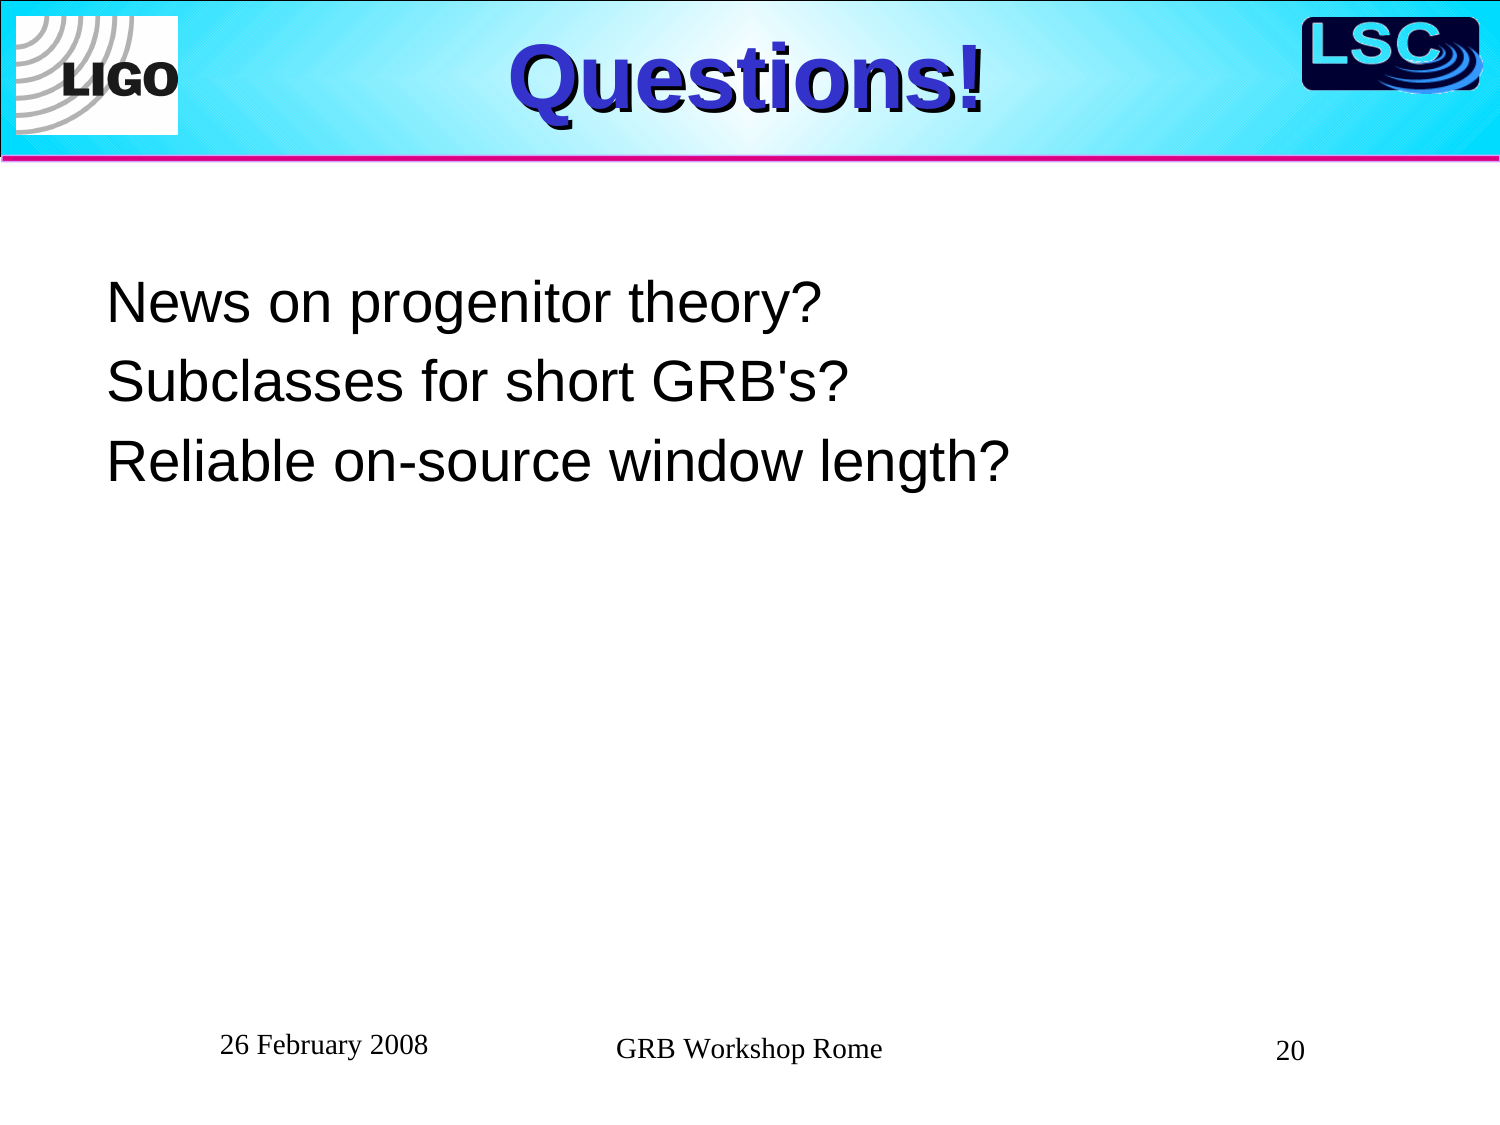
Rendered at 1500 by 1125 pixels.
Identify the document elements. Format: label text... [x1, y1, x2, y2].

list News on progenitor theory? Subclasses for short GRB's? Reliable on-source window length? [39, 261, 1390, 566]
title Questions! [228, 0, 1265, 154]
picture [1302, 17, 1483, 94]
